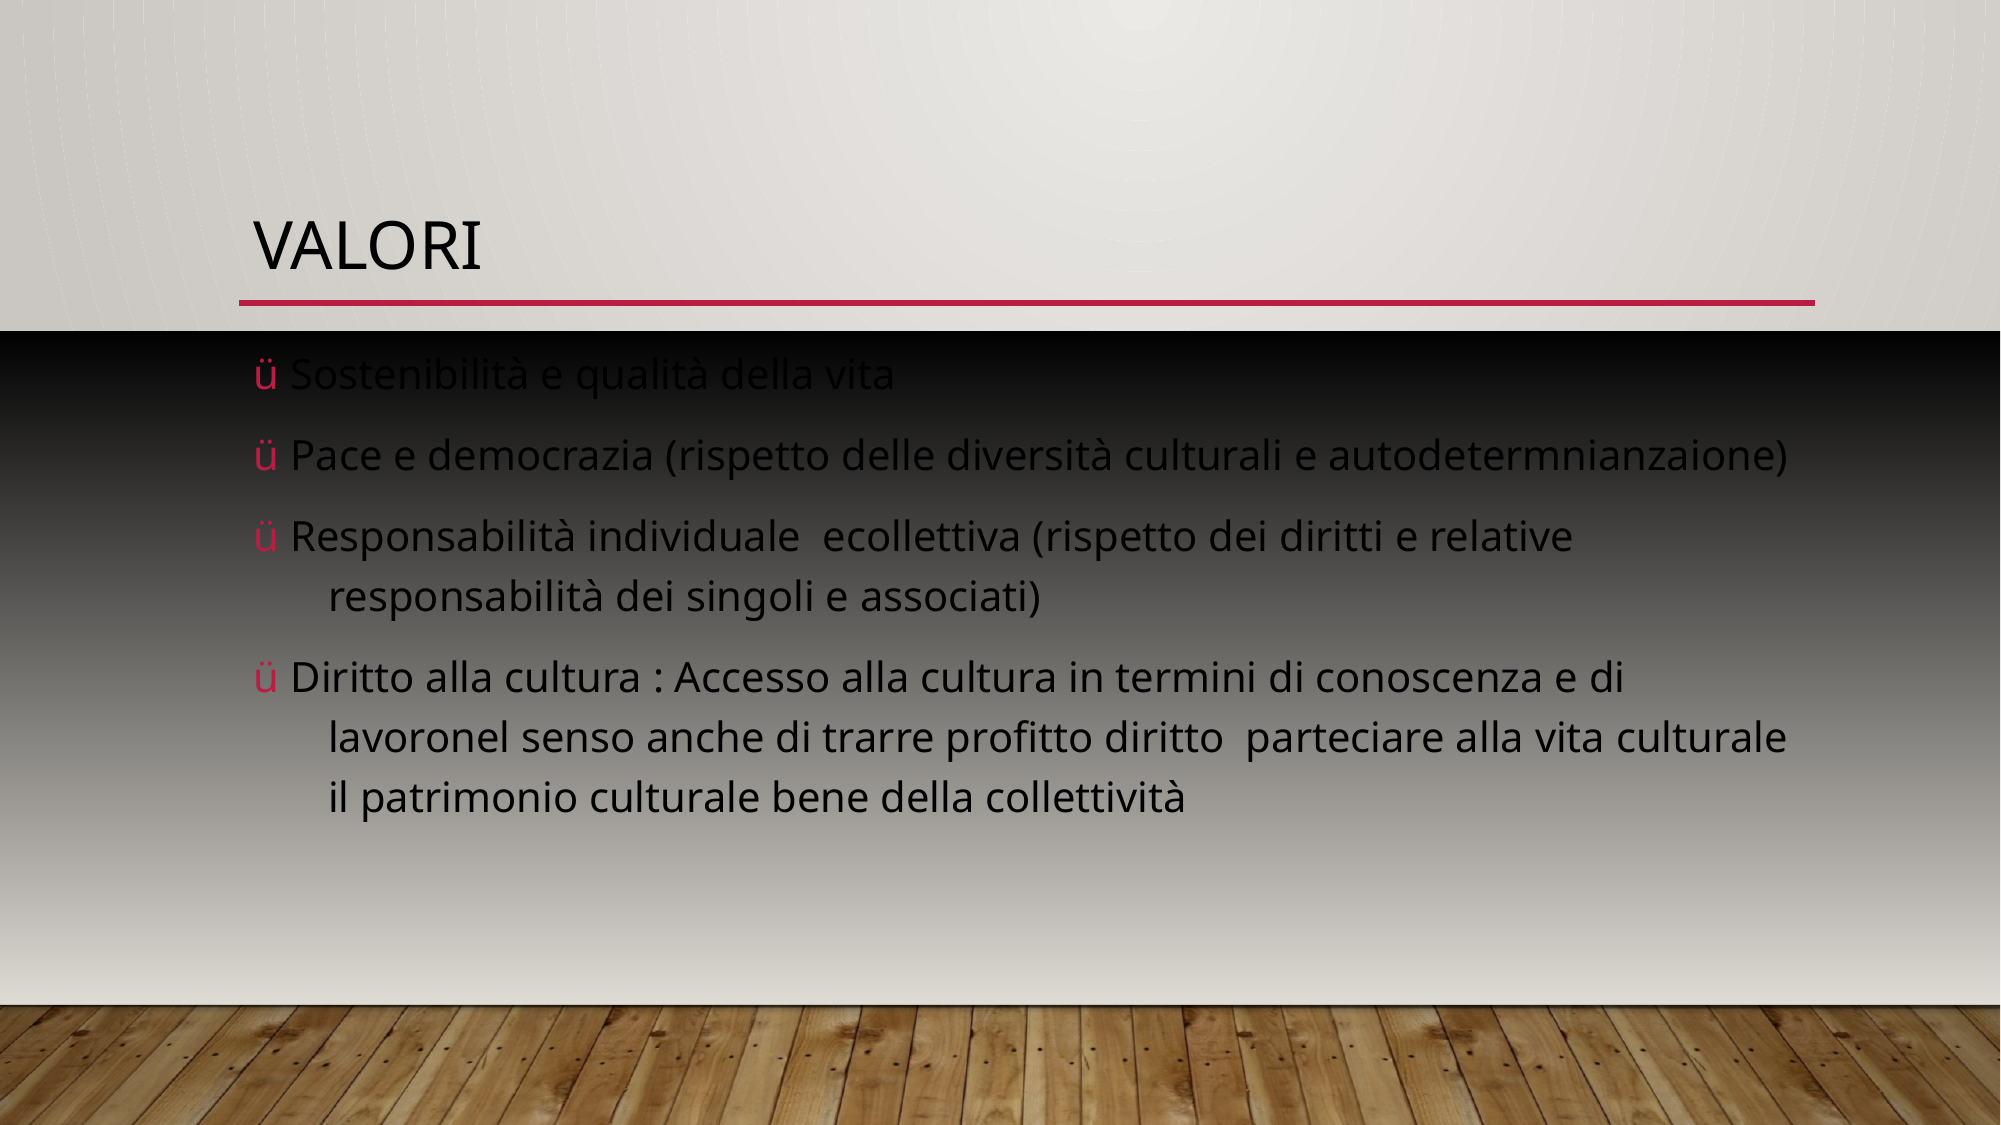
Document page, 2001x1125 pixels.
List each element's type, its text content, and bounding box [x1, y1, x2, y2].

list Sostenibilità e qualità della vita Pace e democrazia (rispetto delle diversità culturali e autodetermnianzaione) Responsabilità individuale ecollettiva (rispetto dei diritti e relative responsabilità dei singoli e associati) Diritto alla cultura : Accesso alla cultura in termini di conoscenza e di lavoronel senso anche di trarre profitto diritto parteciare alla vita culturale il patrimonio culturale bene della collettività [238, 330, 1814, 897]
title valori [238, 131, 1814, 305]
